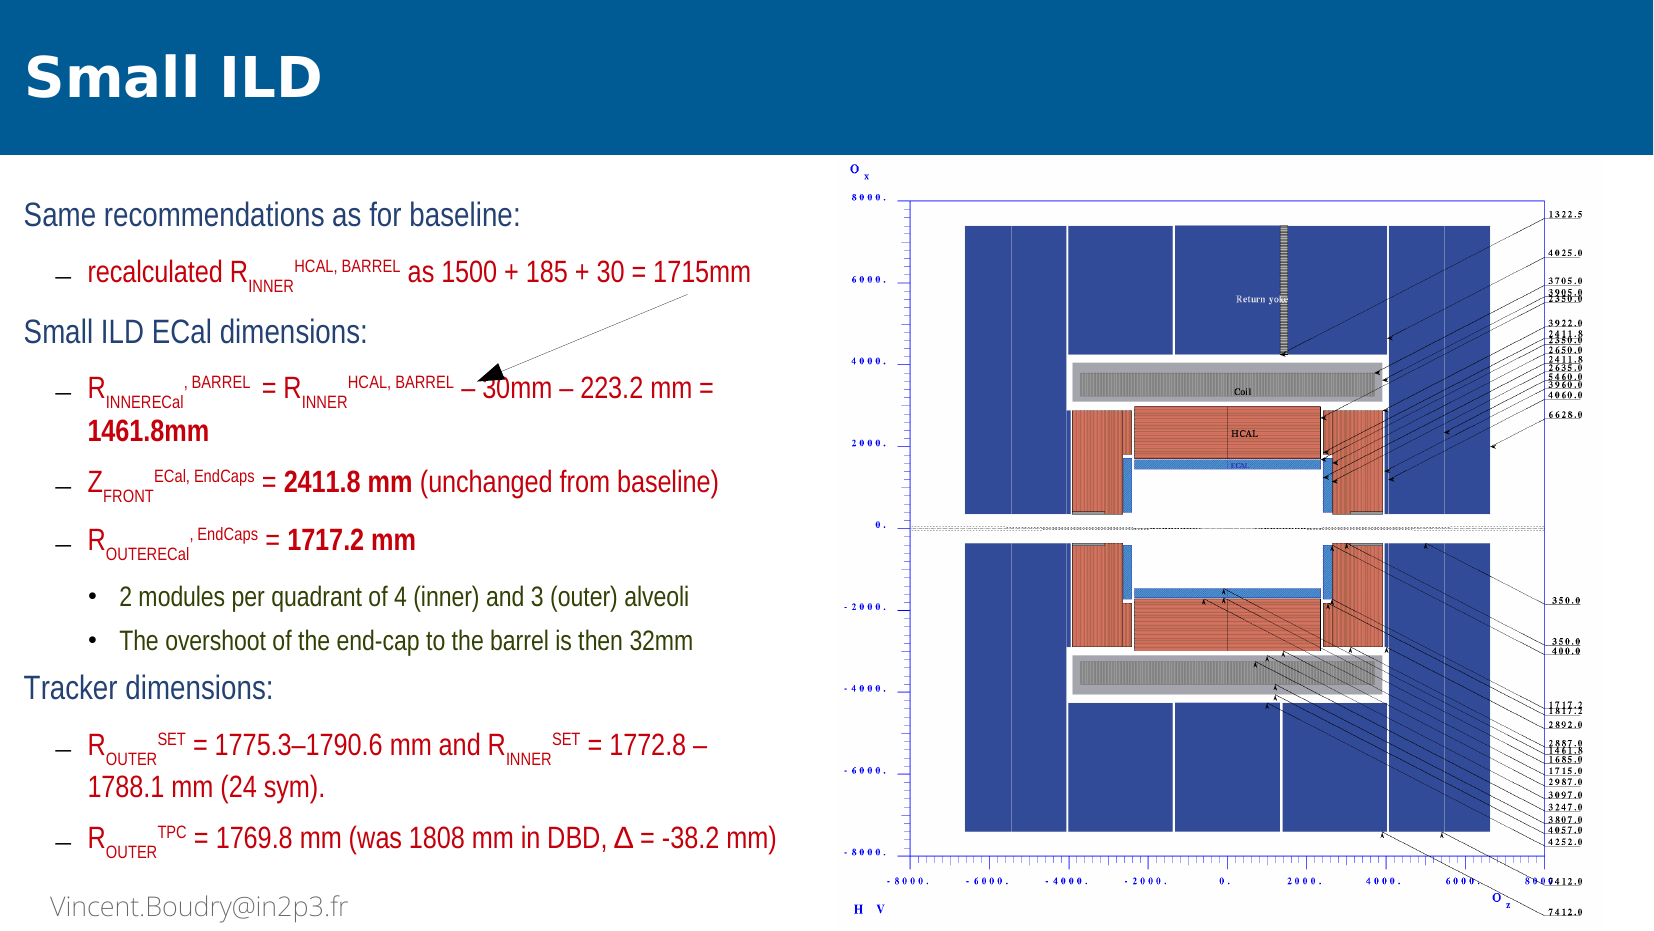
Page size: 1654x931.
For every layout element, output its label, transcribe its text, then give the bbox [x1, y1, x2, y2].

title Small ILD [24, 12, 1635, 143]
list Same recommendations as for baseline: recalculated RINNERHCAL, BARREL as 1500 + 185 + 30 = 1715mm Small ILD ECal dimensions: RINNERECal, BARREL = RINNERHCAL, BARREL – 30mm – 223.2 mm = 1461.8mm ZFRONTECal, EndCaps = 2411.8 mm (unchanged from baseline) ROUTERECal, EndCaps = 1717.2 mm 2 modules per quadrant of 4 (inner) and 3 (outer) alveoli The overshoot of the end-cap to the barrel is then 32mm Tracker dimensions: ROUTERSET = 1775.3–1790.6 mm and RINNERSET = 1772.8 – 1788.1 mm (24 sym). ROUTERTPC = 1769.8 mm (was 1808 mm in DBD, ∆ = -38.2 mm) [23, 195, 803, 867]
picture [837, 155, 1603, 927]
